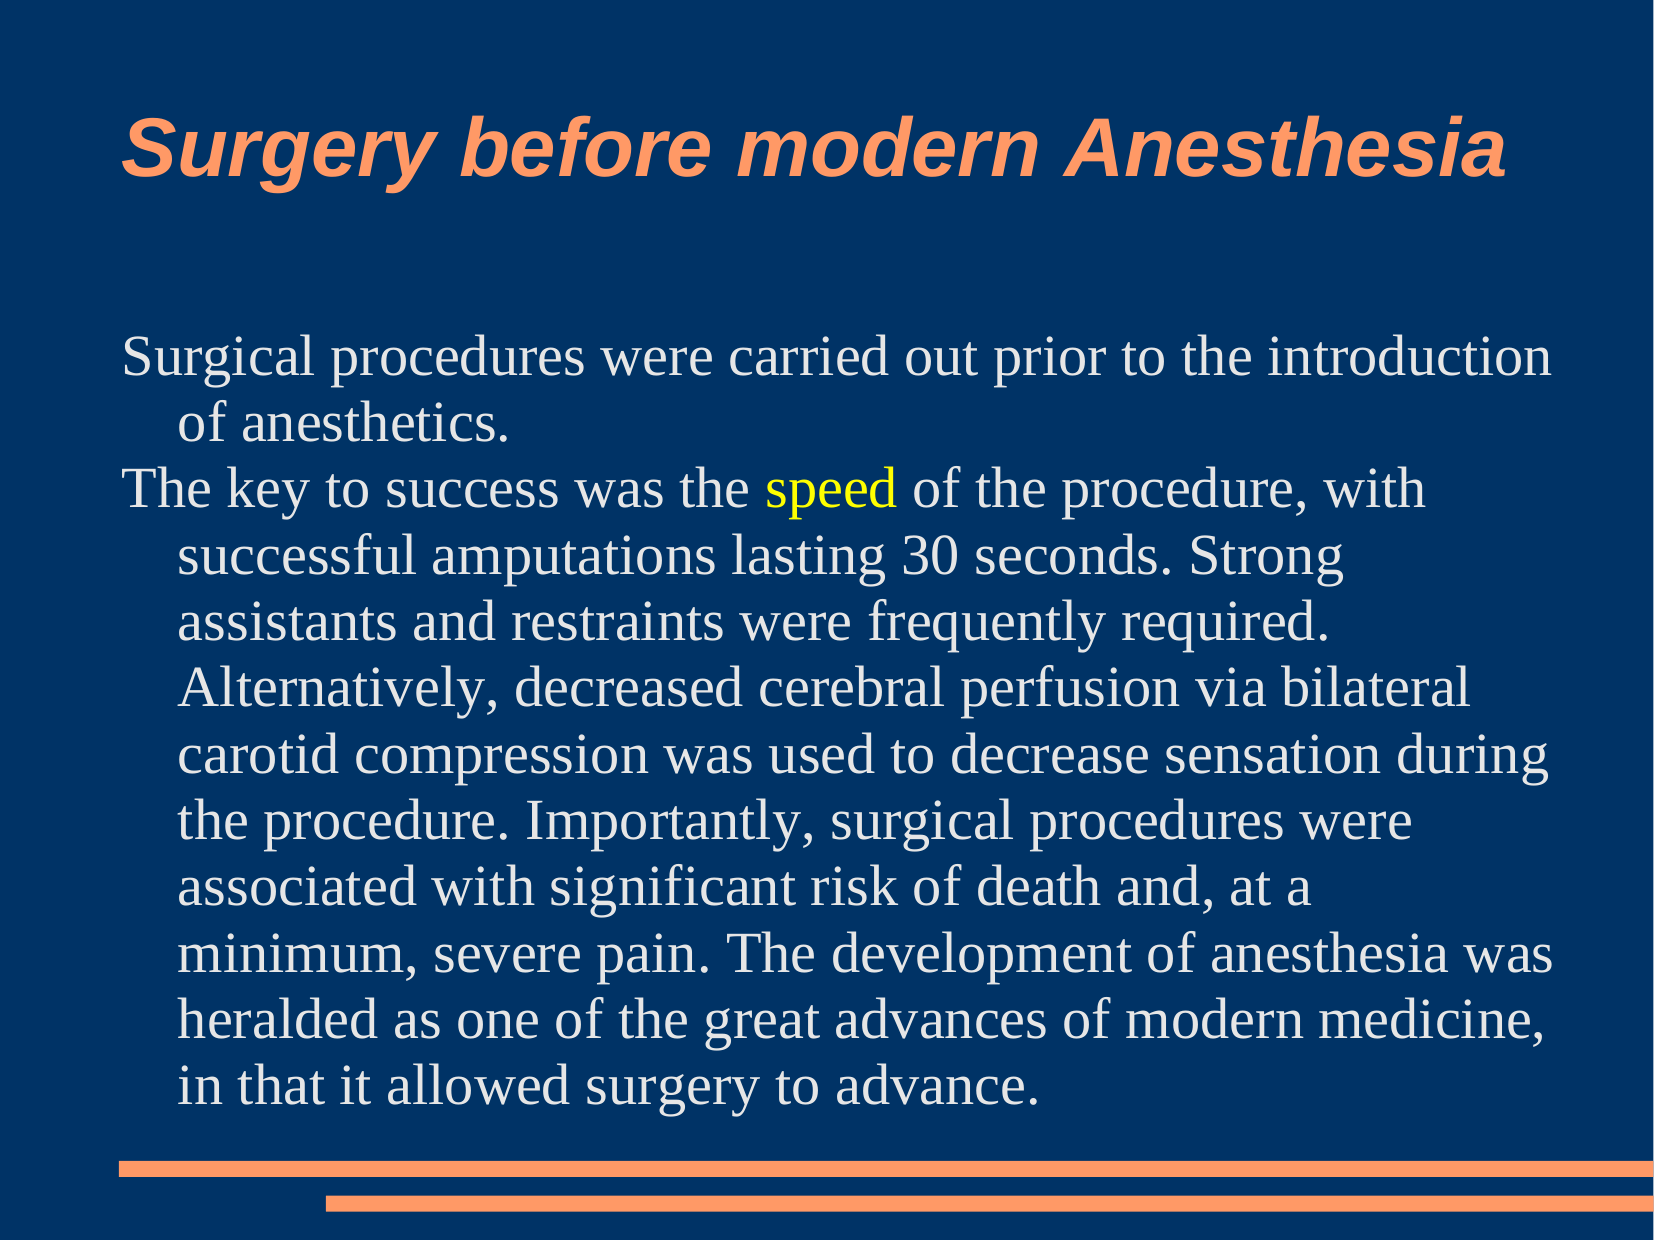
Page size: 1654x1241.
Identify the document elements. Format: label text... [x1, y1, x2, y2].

title Surgery before modern Anesthesia [121, 53, 1533, 245]
list Surgical procedures were carried out prior to the introduction of anesthetics. The key to success was the speed of the procedure, with successful amputations lasting 30 seconds. Strong assistants and restraints were frequently required. Alternatively, decreased cerebral perfusion via bilateral carotid compression was used to decrease sensation during the procedure. Importantly, surgical procedures were associated with significant risk of death and, at a minimum, severe pain. The development of anesthesia was heralded as one of the great advances of modern medicine, in that it allowed surgery to advance. [121, 322, 1560, 1186]
